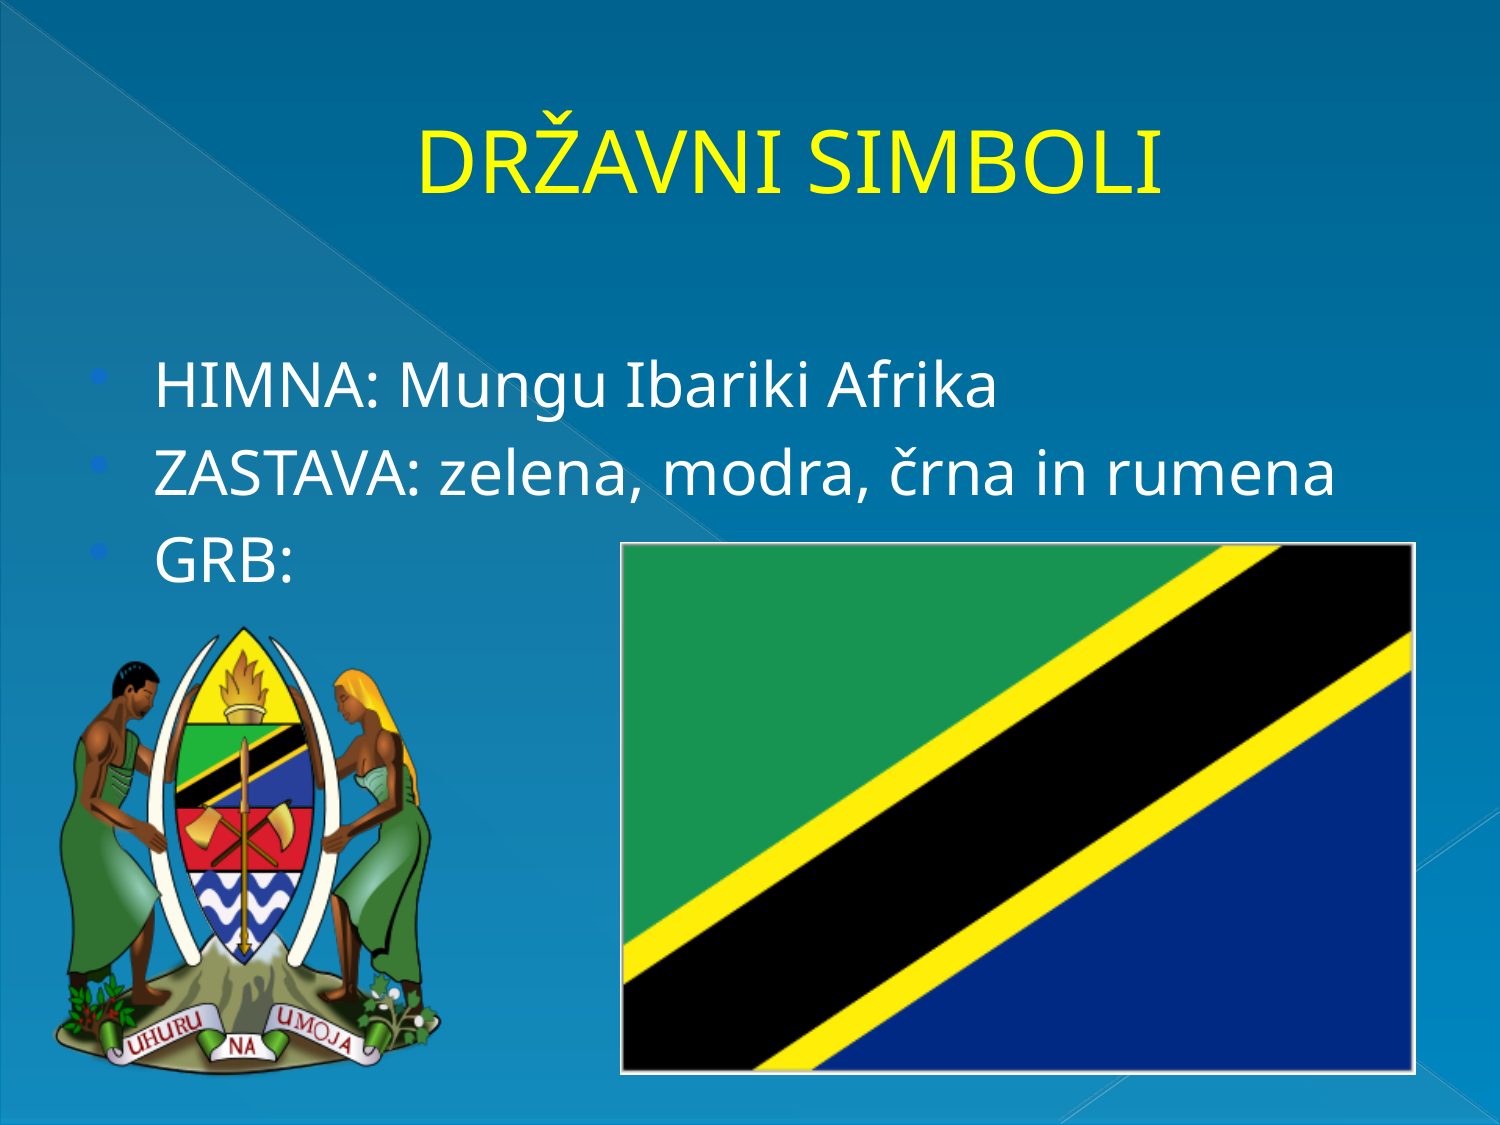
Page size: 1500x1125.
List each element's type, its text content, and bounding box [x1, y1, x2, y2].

picture [2, 621, 479, 1091]
title DRŽAVNI SIMBOLI [75, 43, 1425, 274]
picture [620, 542, 1416, 1075]
list HIMNA: Mungu Ibariki Afrika ZASTAVA: zelena, modra, črna in rumena GRB: [64, 338, 1415, 1088]
